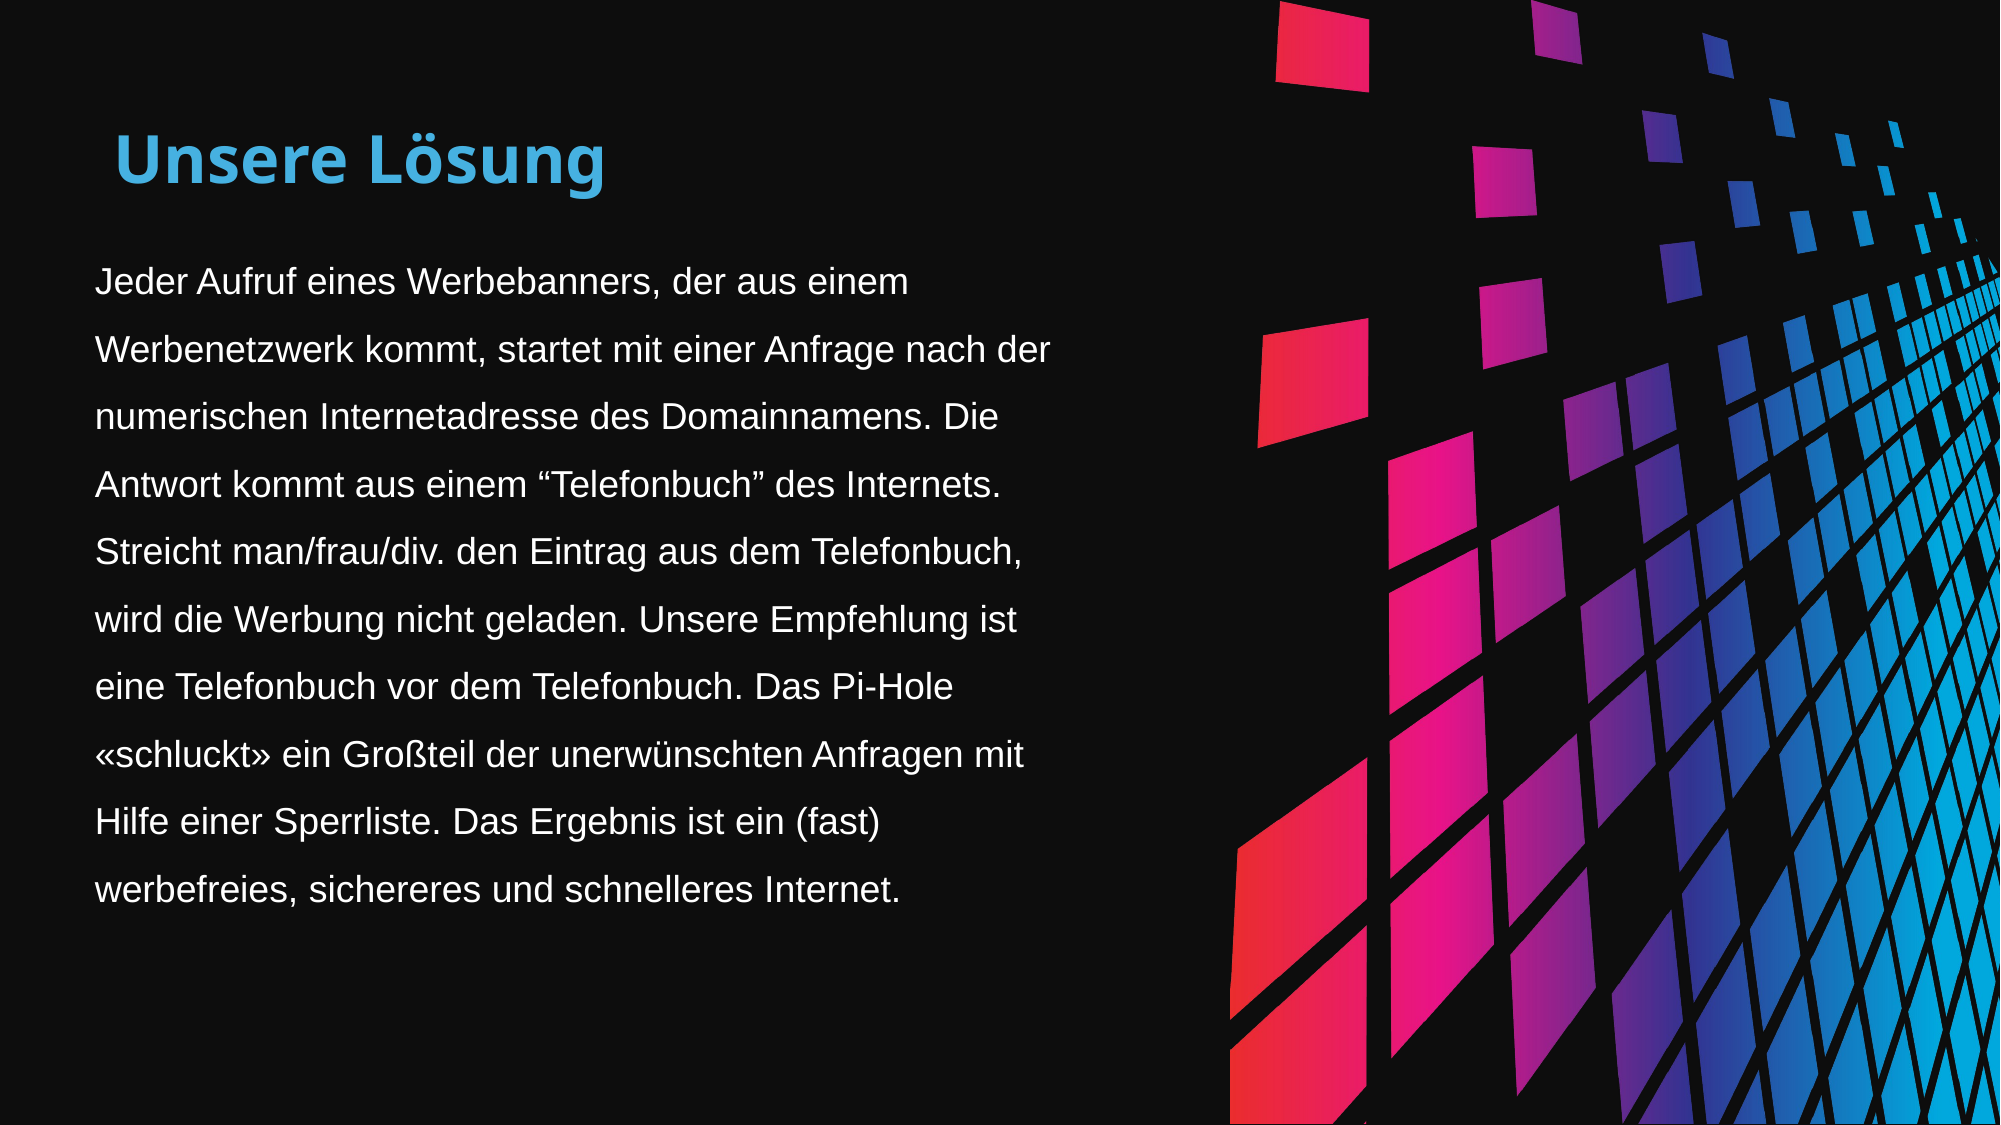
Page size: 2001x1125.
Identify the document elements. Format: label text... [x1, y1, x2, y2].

picture [1230, 0, 2000, 1124]
picture [1996, 684, 2000, 699]
text_box [0, 0, 2000, 1125]
title Unsere Lösung [98, 109, 773, 209]
text_box Jeder Aufruf eines Werbebanners, der aus einem Werbenetzwerk kommt, startet mit einer Anfrage nach der numerischen Internetadresse des Domainnamens. Die Antwort kommt aus einem “Telefonbuch” des Internets. Streicht man/frau/div. den Eintrag aus dem Telefonbuch, wird die Werbung nicht geladen. Unsere Empfehlung ist eine Telefonbuch vor dem Telefonbuch. Das Pi-Hole «schluckt» ein Großteil der unerwünschten Anfragen mit Hilfe einer Sperrliste. Das Ergebnis ist ein (fast) werbefreies, sichereres und schnelleres Internet. [80, 227, 1092, 848]
picture [1924, 321, 1929, 340]
picture [1990, 591, 1994, 606]
